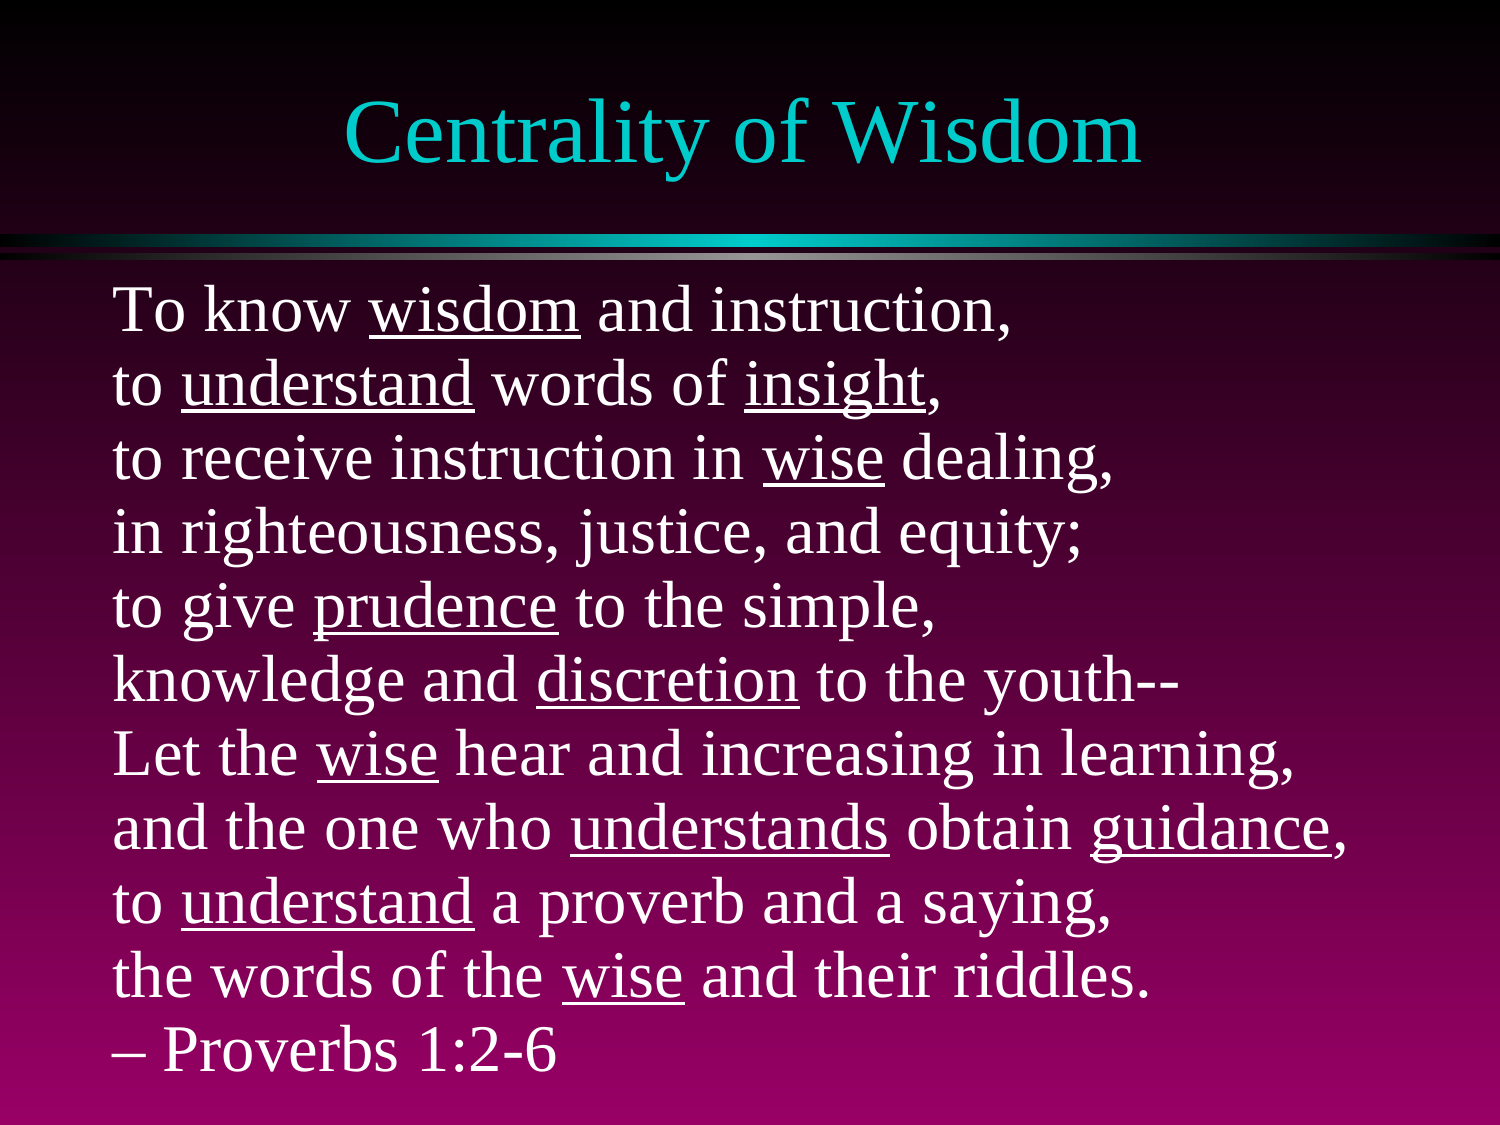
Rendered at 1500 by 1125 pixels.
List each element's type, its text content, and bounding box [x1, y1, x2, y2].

text_box To know wisdom and instruction, to understand words of insight, to receive instruction in wise dealing, in righteousness, justice, and equity; to give prudence to the simple, knowledge and discretion to the youth-- Let the wise hear and increasing in learning, and the one who understands obtain guidance, to understand a proverb and a saying, the words of the wise and their riddles. – Proverbs 1:2-6 [97, 264, 1379, 1094]
title Centrality of Wisdom [99, 37, 1388, 225]
